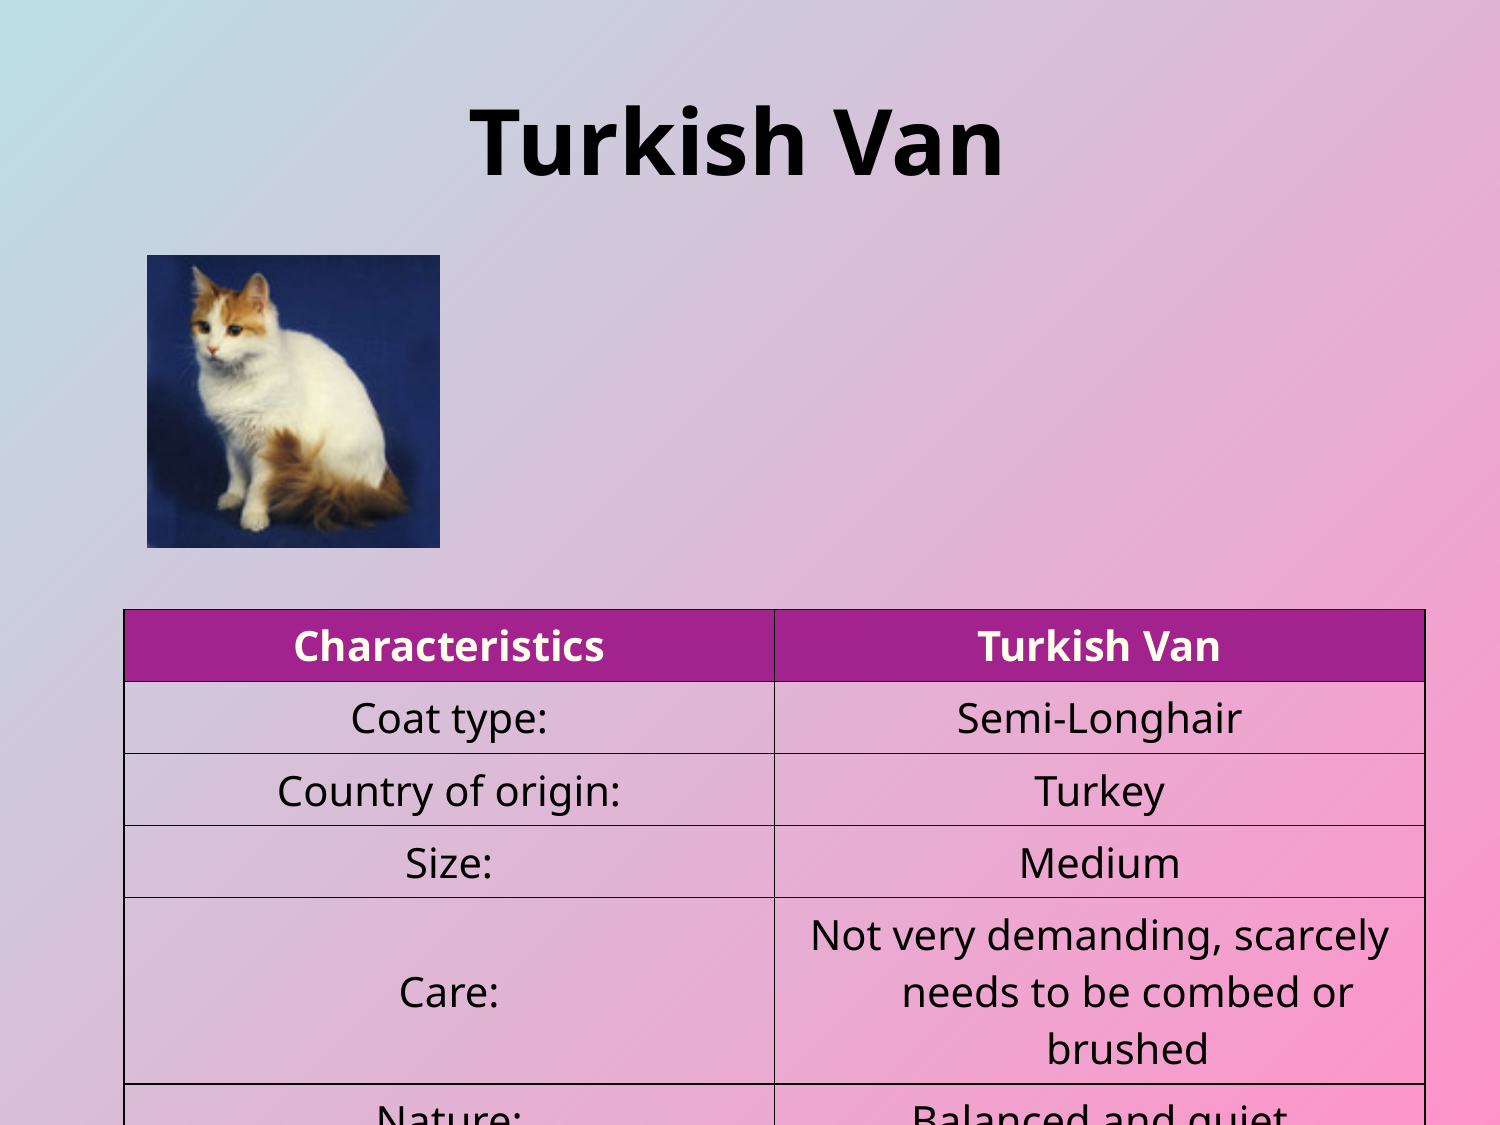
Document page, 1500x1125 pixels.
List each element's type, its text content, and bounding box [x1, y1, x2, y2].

table_cell Not very demanding, scarcely needs to be combed or brushed [775, 898, 1424, 1083]
table_cell Medium [775, 826, 1424, 897]
table_cell Turkey [775, 754, 1424, 825]
table_header Turkish Van [775, 610, 1424, 681]
title Turkish Van [75, 45, 1425, 233]
table_cell Nature: [125, 1085, 774, 1125]
picture [147, 255, 440, 548]
table_cell Country of origin: [125, 754, 774, 825]
table_cell Size: [125, 826, 774, 897]
table_cell Coat type: [125, 682, 774, 753]
table_cell Care: [125, 898, 774, 1083]
table_cell Semi-Longhair [775, 682, 1424, 753]
table_header Characteristics [125, 610, 774, 681]
table_cell Balanced and quiet [775, 1085, 1424, 1125]
